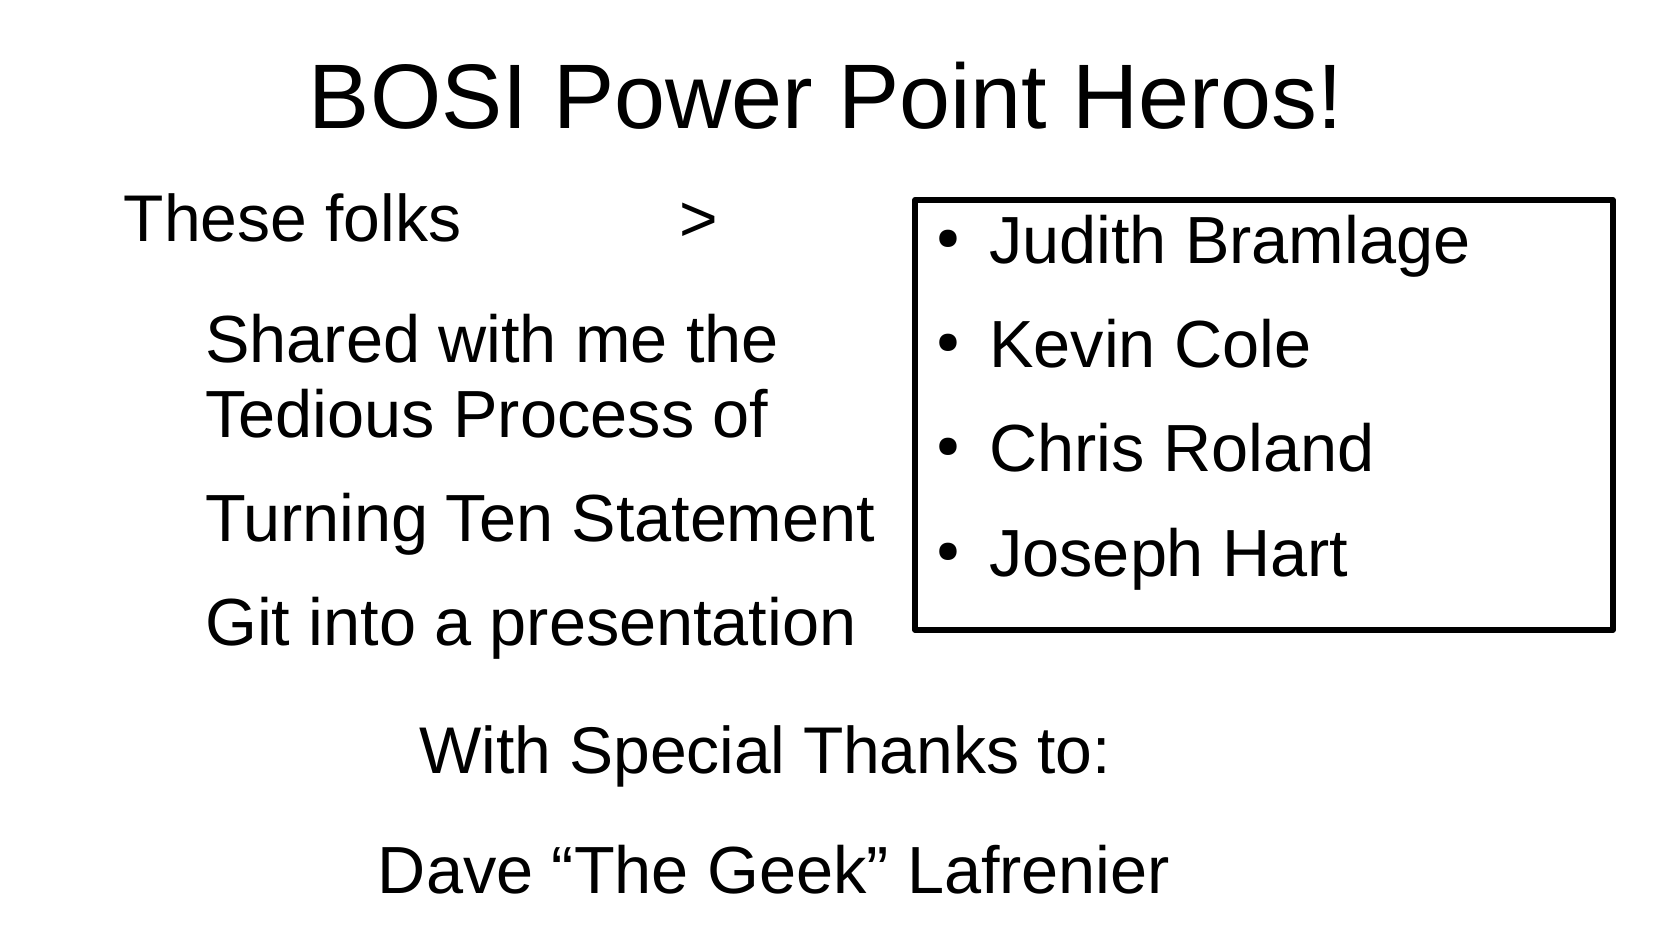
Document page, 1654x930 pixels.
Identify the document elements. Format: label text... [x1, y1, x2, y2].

list With Special Thanks to: [419, 713, 1117, 862]
list Dave “The Geek” Lafrenier [307, 728, 1275, 909]
title BOSI Power Point Heros! [82, 19, 1571, 175]
list Judith Bramlage Kevin Cole Chris Roland Joseph Hart [915, 199, 1613, 631]
list Shared with me the Tedious Process of Turning Ten Statement Git into a presentation [205, 301, 903, 764]
list These folks > [124, 182, 822, 331]
